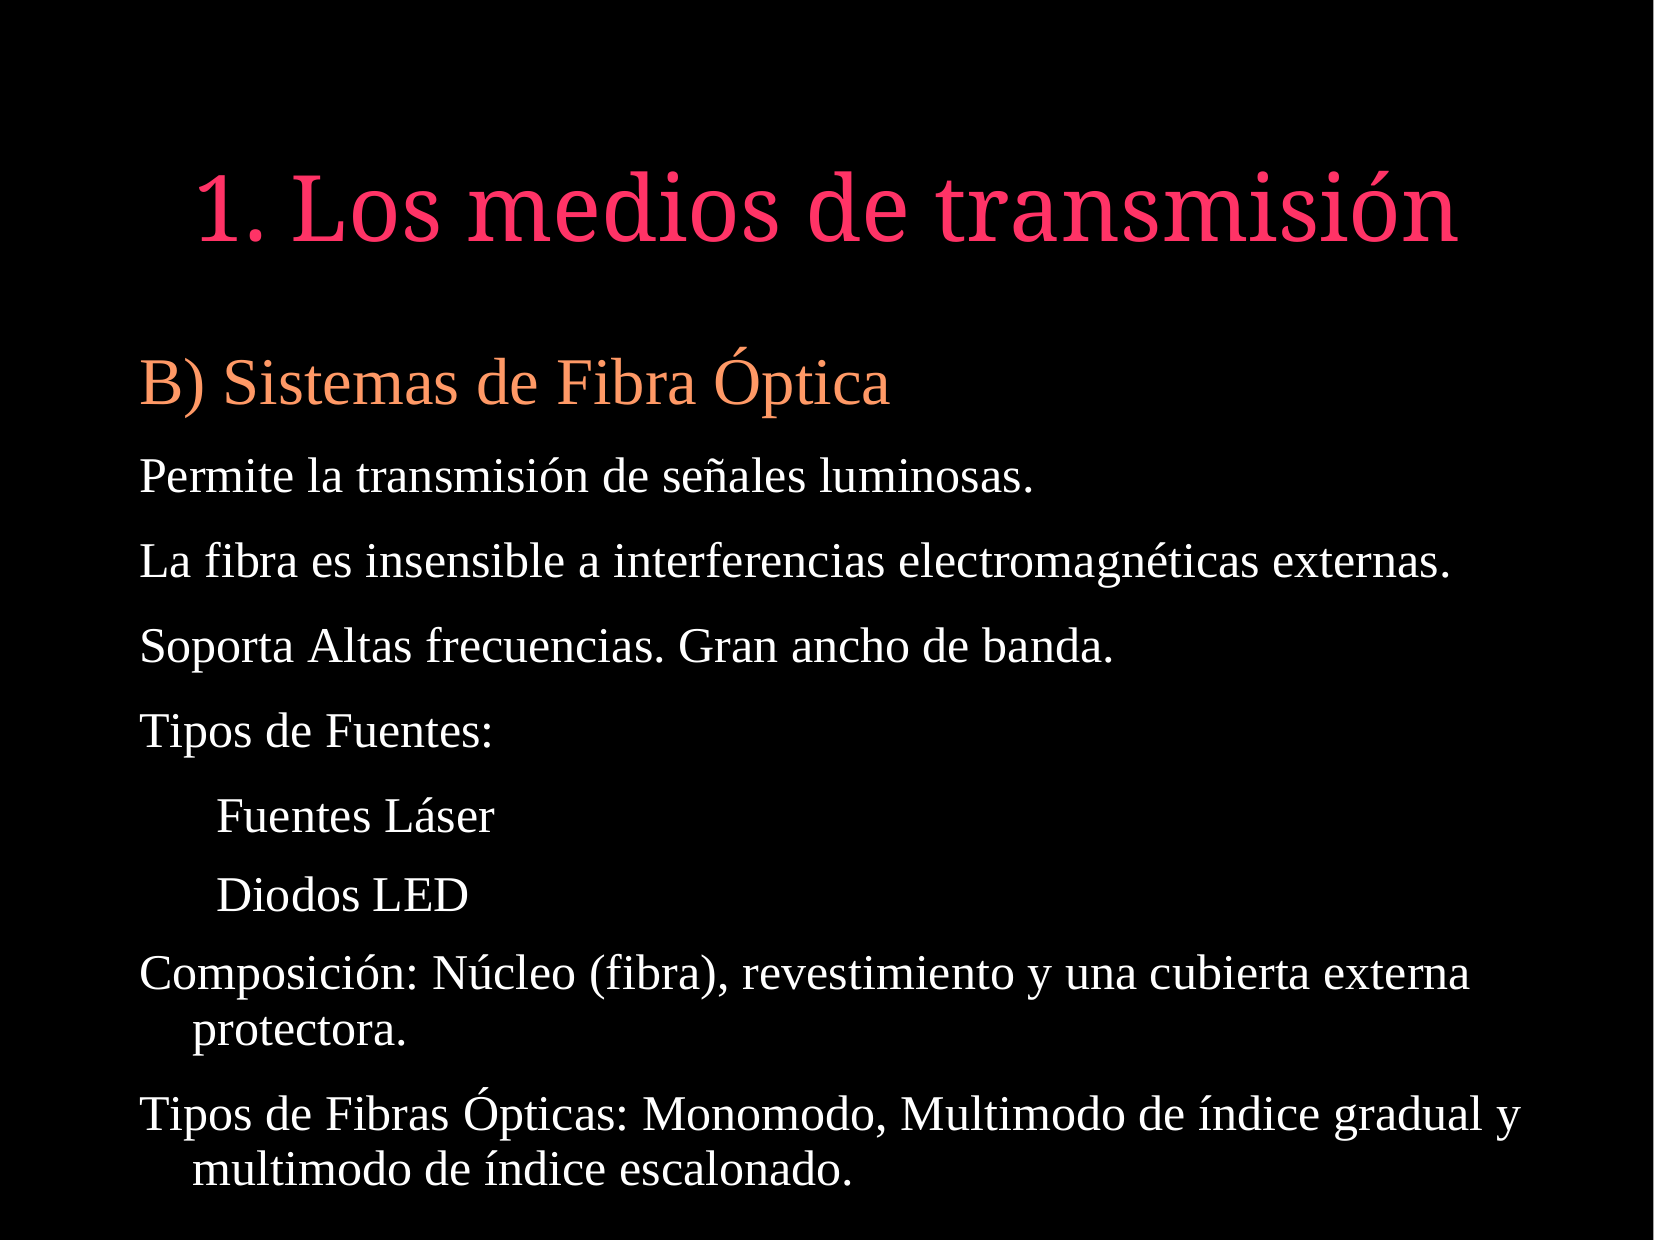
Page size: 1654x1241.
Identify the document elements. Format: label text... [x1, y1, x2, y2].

list B) Sistemas de Fibra Óptica Permite la transmisión de señales luminosas. La fibra es insensible a interferencias electromagnéticas externas. Soporta Altas frecuencias. Gran ancho de banda. Tipos de Fuentes: Fuentes Láser Diodos LED Composición: Núcleo (fibra), revestimiento y una cubierta externa protectora. Tipos de Fibras Ópticas: Monomodo, Multimodo de índice gradual y multimodo de índice escalonado. [121, 344, 1534, 1207]
title 1. Los medios de transmisión [121, 102, 1534, 311]
